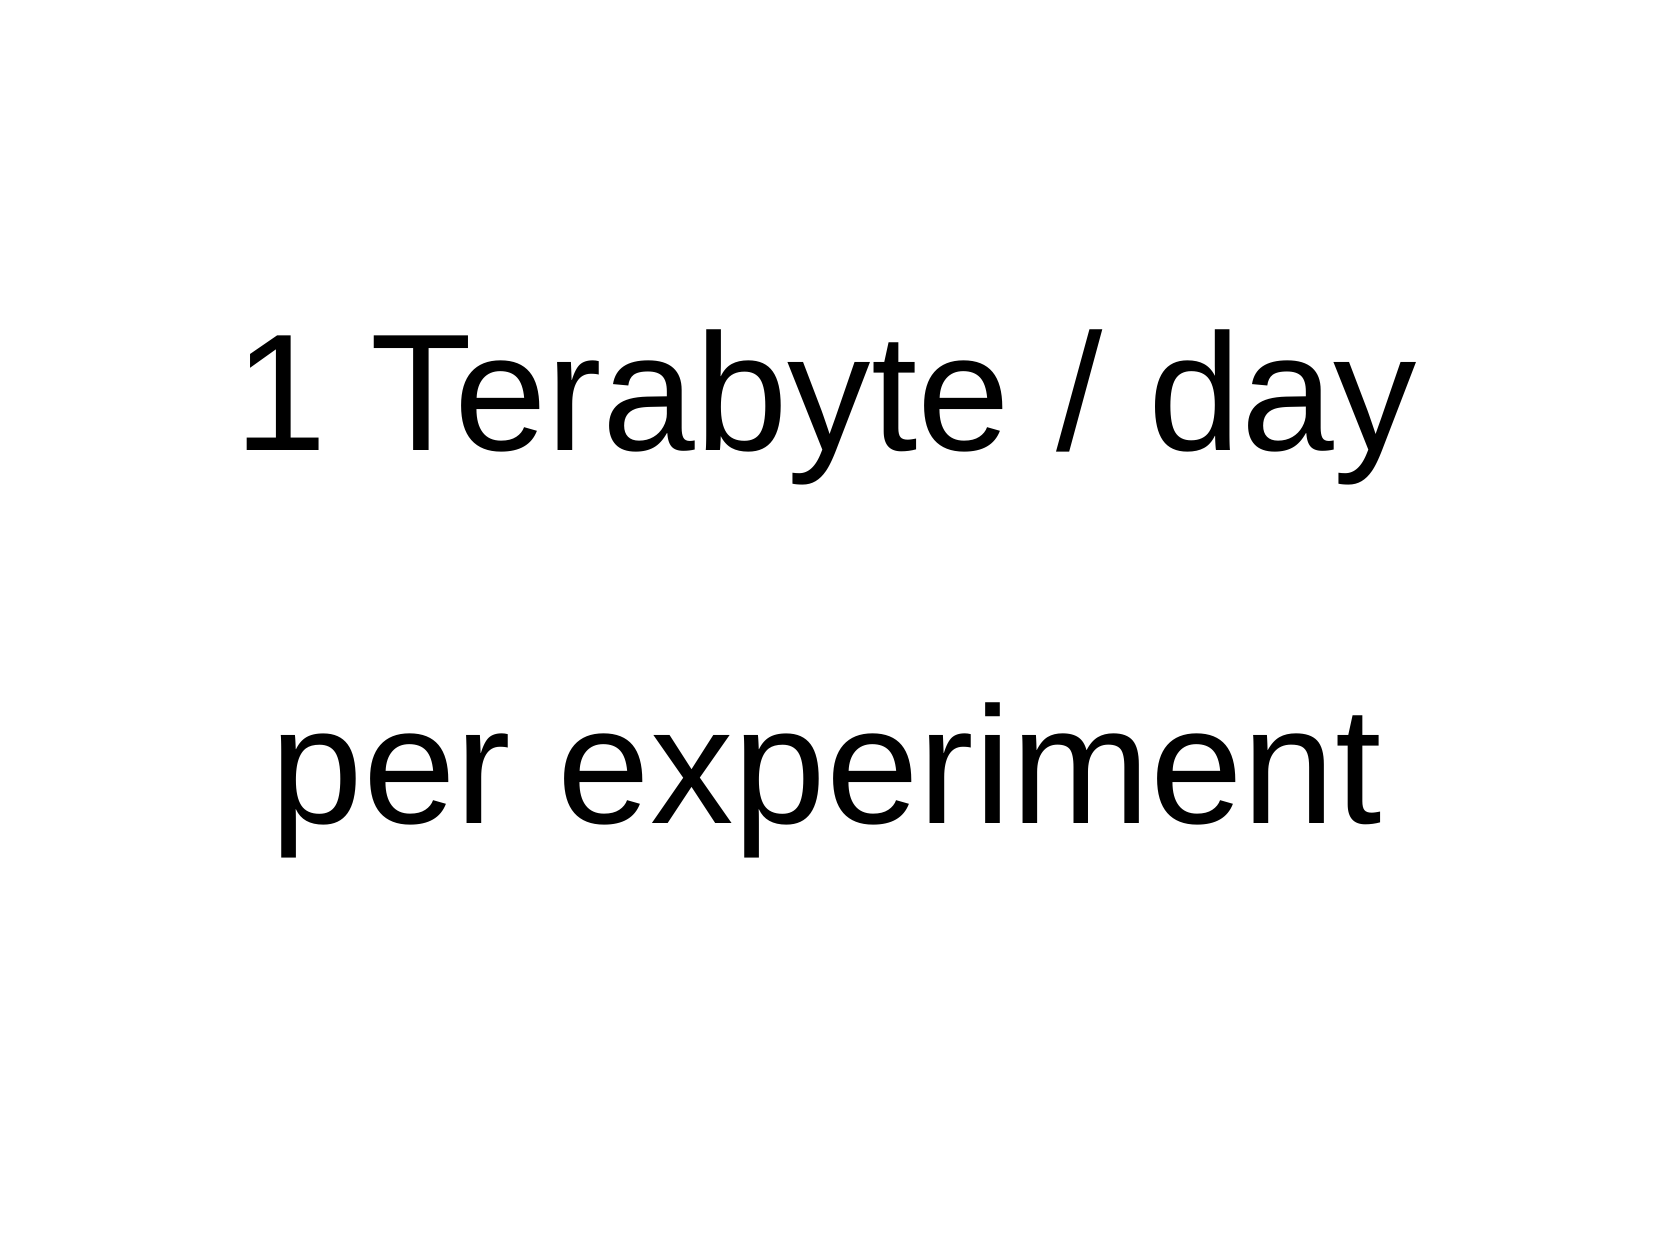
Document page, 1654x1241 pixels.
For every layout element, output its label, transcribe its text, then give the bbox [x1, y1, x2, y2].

subtitle 1 Terabyte / day per experiment [82, 56, 1571, 1102]
